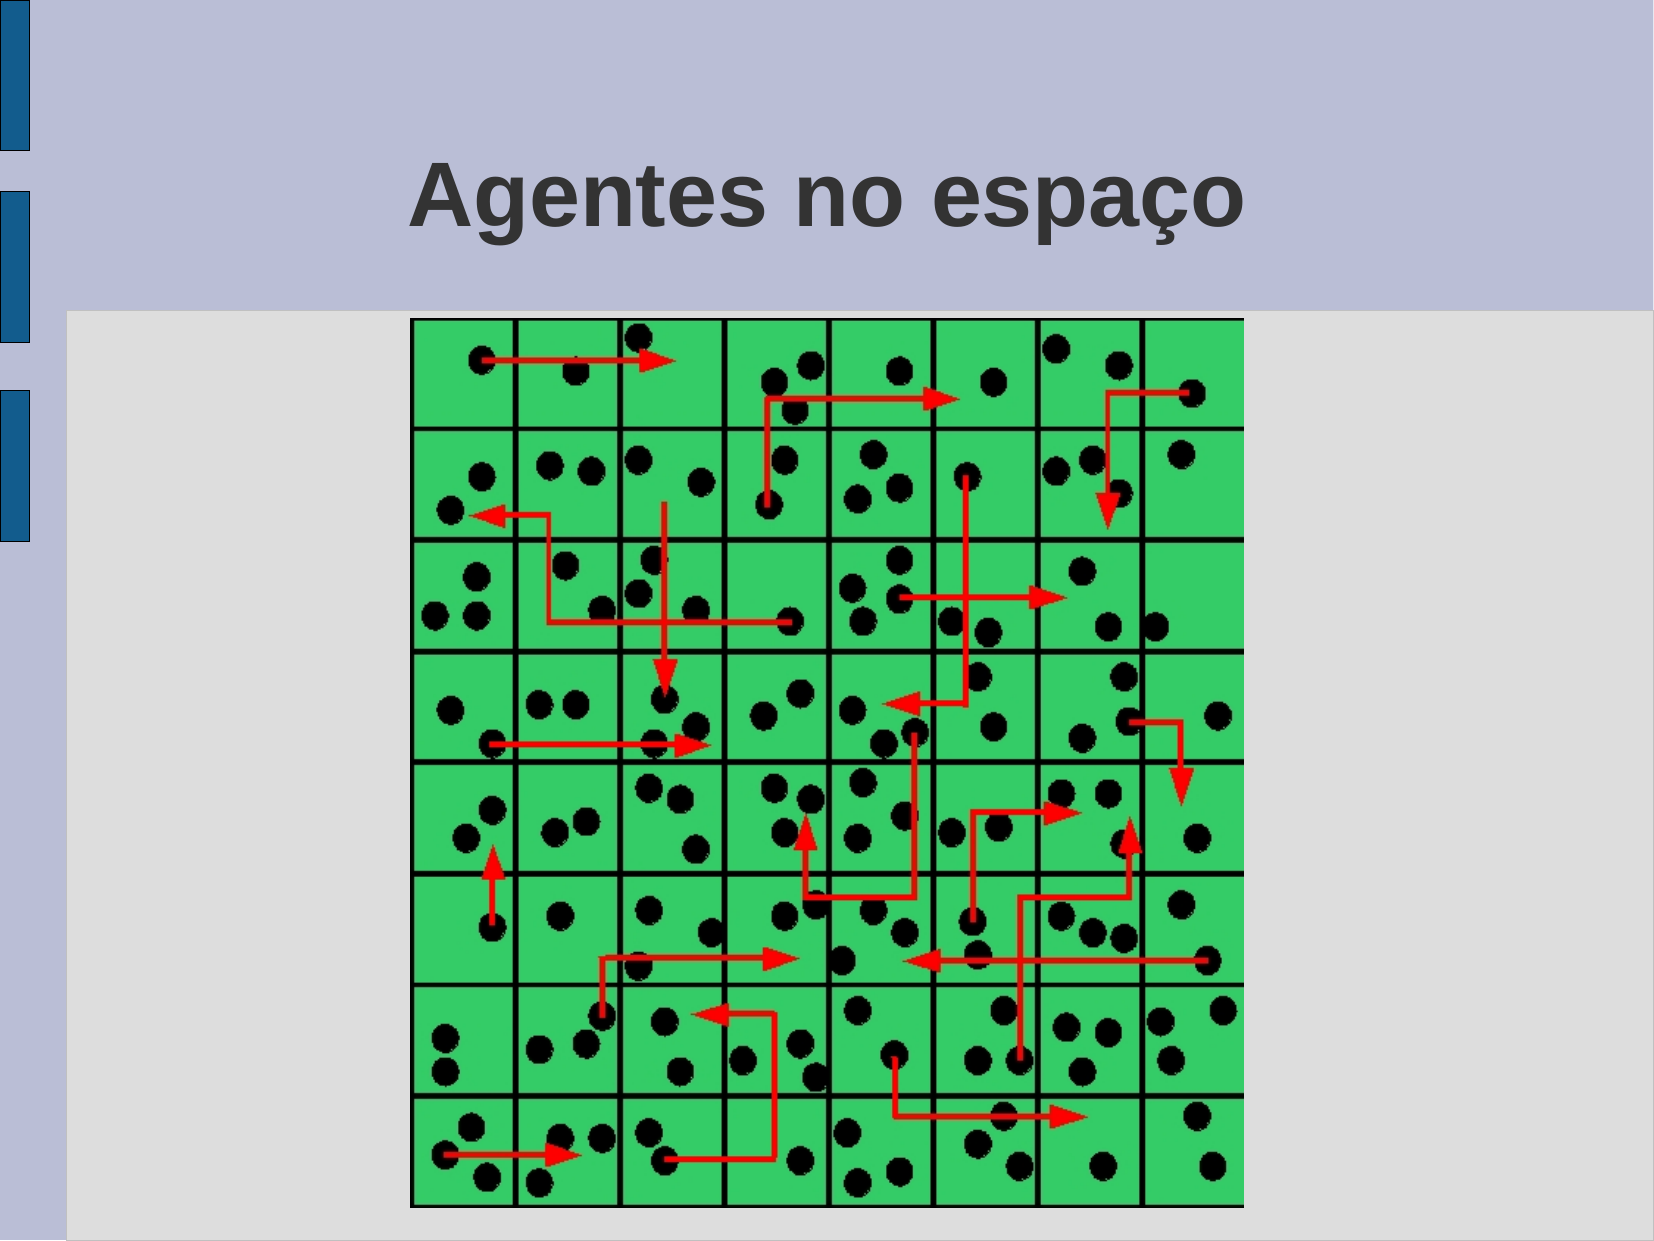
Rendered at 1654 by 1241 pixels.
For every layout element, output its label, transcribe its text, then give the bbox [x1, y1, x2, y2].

title Agentes no espaço [121, 91, 1534, 299]
picture [410, 318, 1244, 1208]
